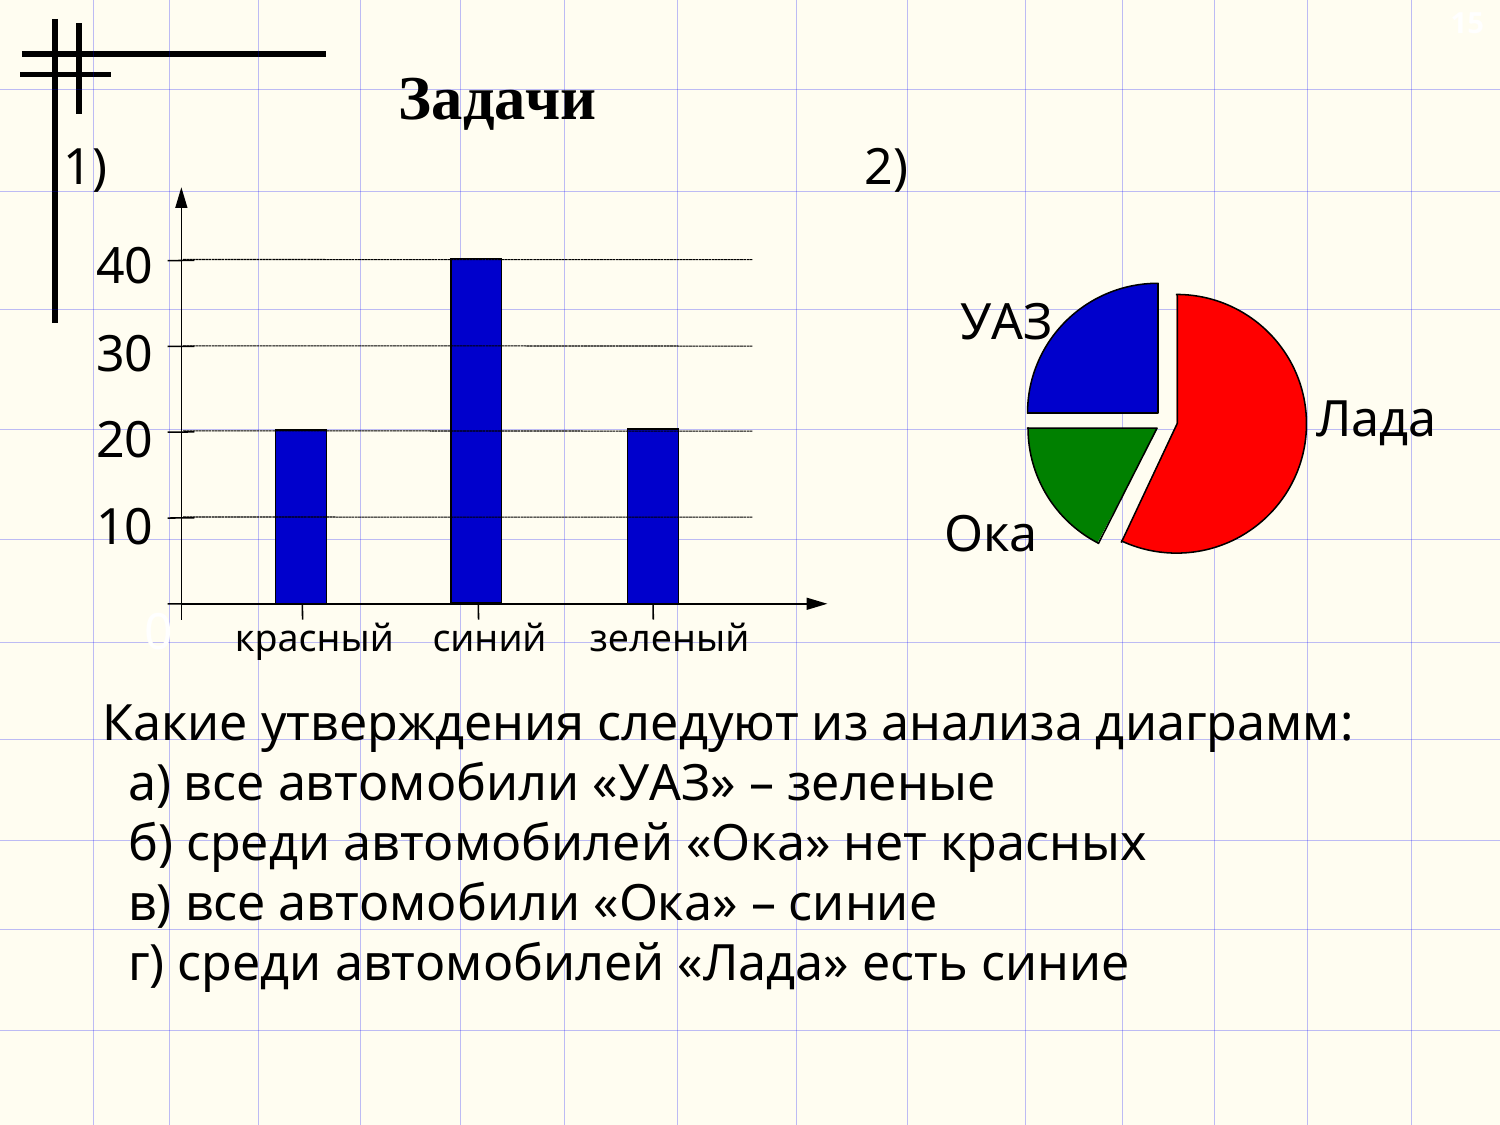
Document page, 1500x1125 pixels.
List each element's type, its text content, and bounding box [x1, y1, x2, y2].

text_box 20 [81, 407, 168, 471]
text_box синий [415, 614, 573, 677]
text_box [275, 518, 327, 605]
text_box [450, 261, 502, 345]
text_box 0 [131, 599, 186, 662]
text_box красный [214, 614, 415, 677]
text_box Какие утверждения следуют из анализа диаграмм: а) все автомобили «УАЗ» – зеленые б) среди автомобилей «Ока» нет красных в) все автомобили «Ока» – синие г) среди автомобилей «Лада» есть синие [87, 682, 1450, 998]
text_box [450, 432, 502, 516]
text_box 10 [81, 494, 168, 557]
text_box [627, 518, 679, 604]
text_box Ока [929, 501, 1053, 559]
text_box [1123, 294, 1307, 554]
text_box [450, 518, 502, 603]
text_box 30 [81, 321, 168, 384]
text_box <номер> [1148, 0, 1499, 75]
text_box [1028, 429, 1155, 543]
text_box [1027, 283, 1157, 412]
text_box УАЗ [941, 290, 1072, 342]
title Задачи [354, 49, 1426, 127]
text_box 1) [64, 134, 126, 191]
text_box [275, 432, 327, 516]
text_box [450, 347, 502, 430]
text_box 2) [864, 134, 926, 191]
text_box 40 [81, 233, 168, 296]
text_box Лада [1316, 386, 1466, 441]
text_box зеленый [573, 614, 767, 677]
text_box Лада [1384, 436, 1403, 441]
text_box Лада [1387, 413, 1399, 432]
text_box [627, 432, 679, 516]
